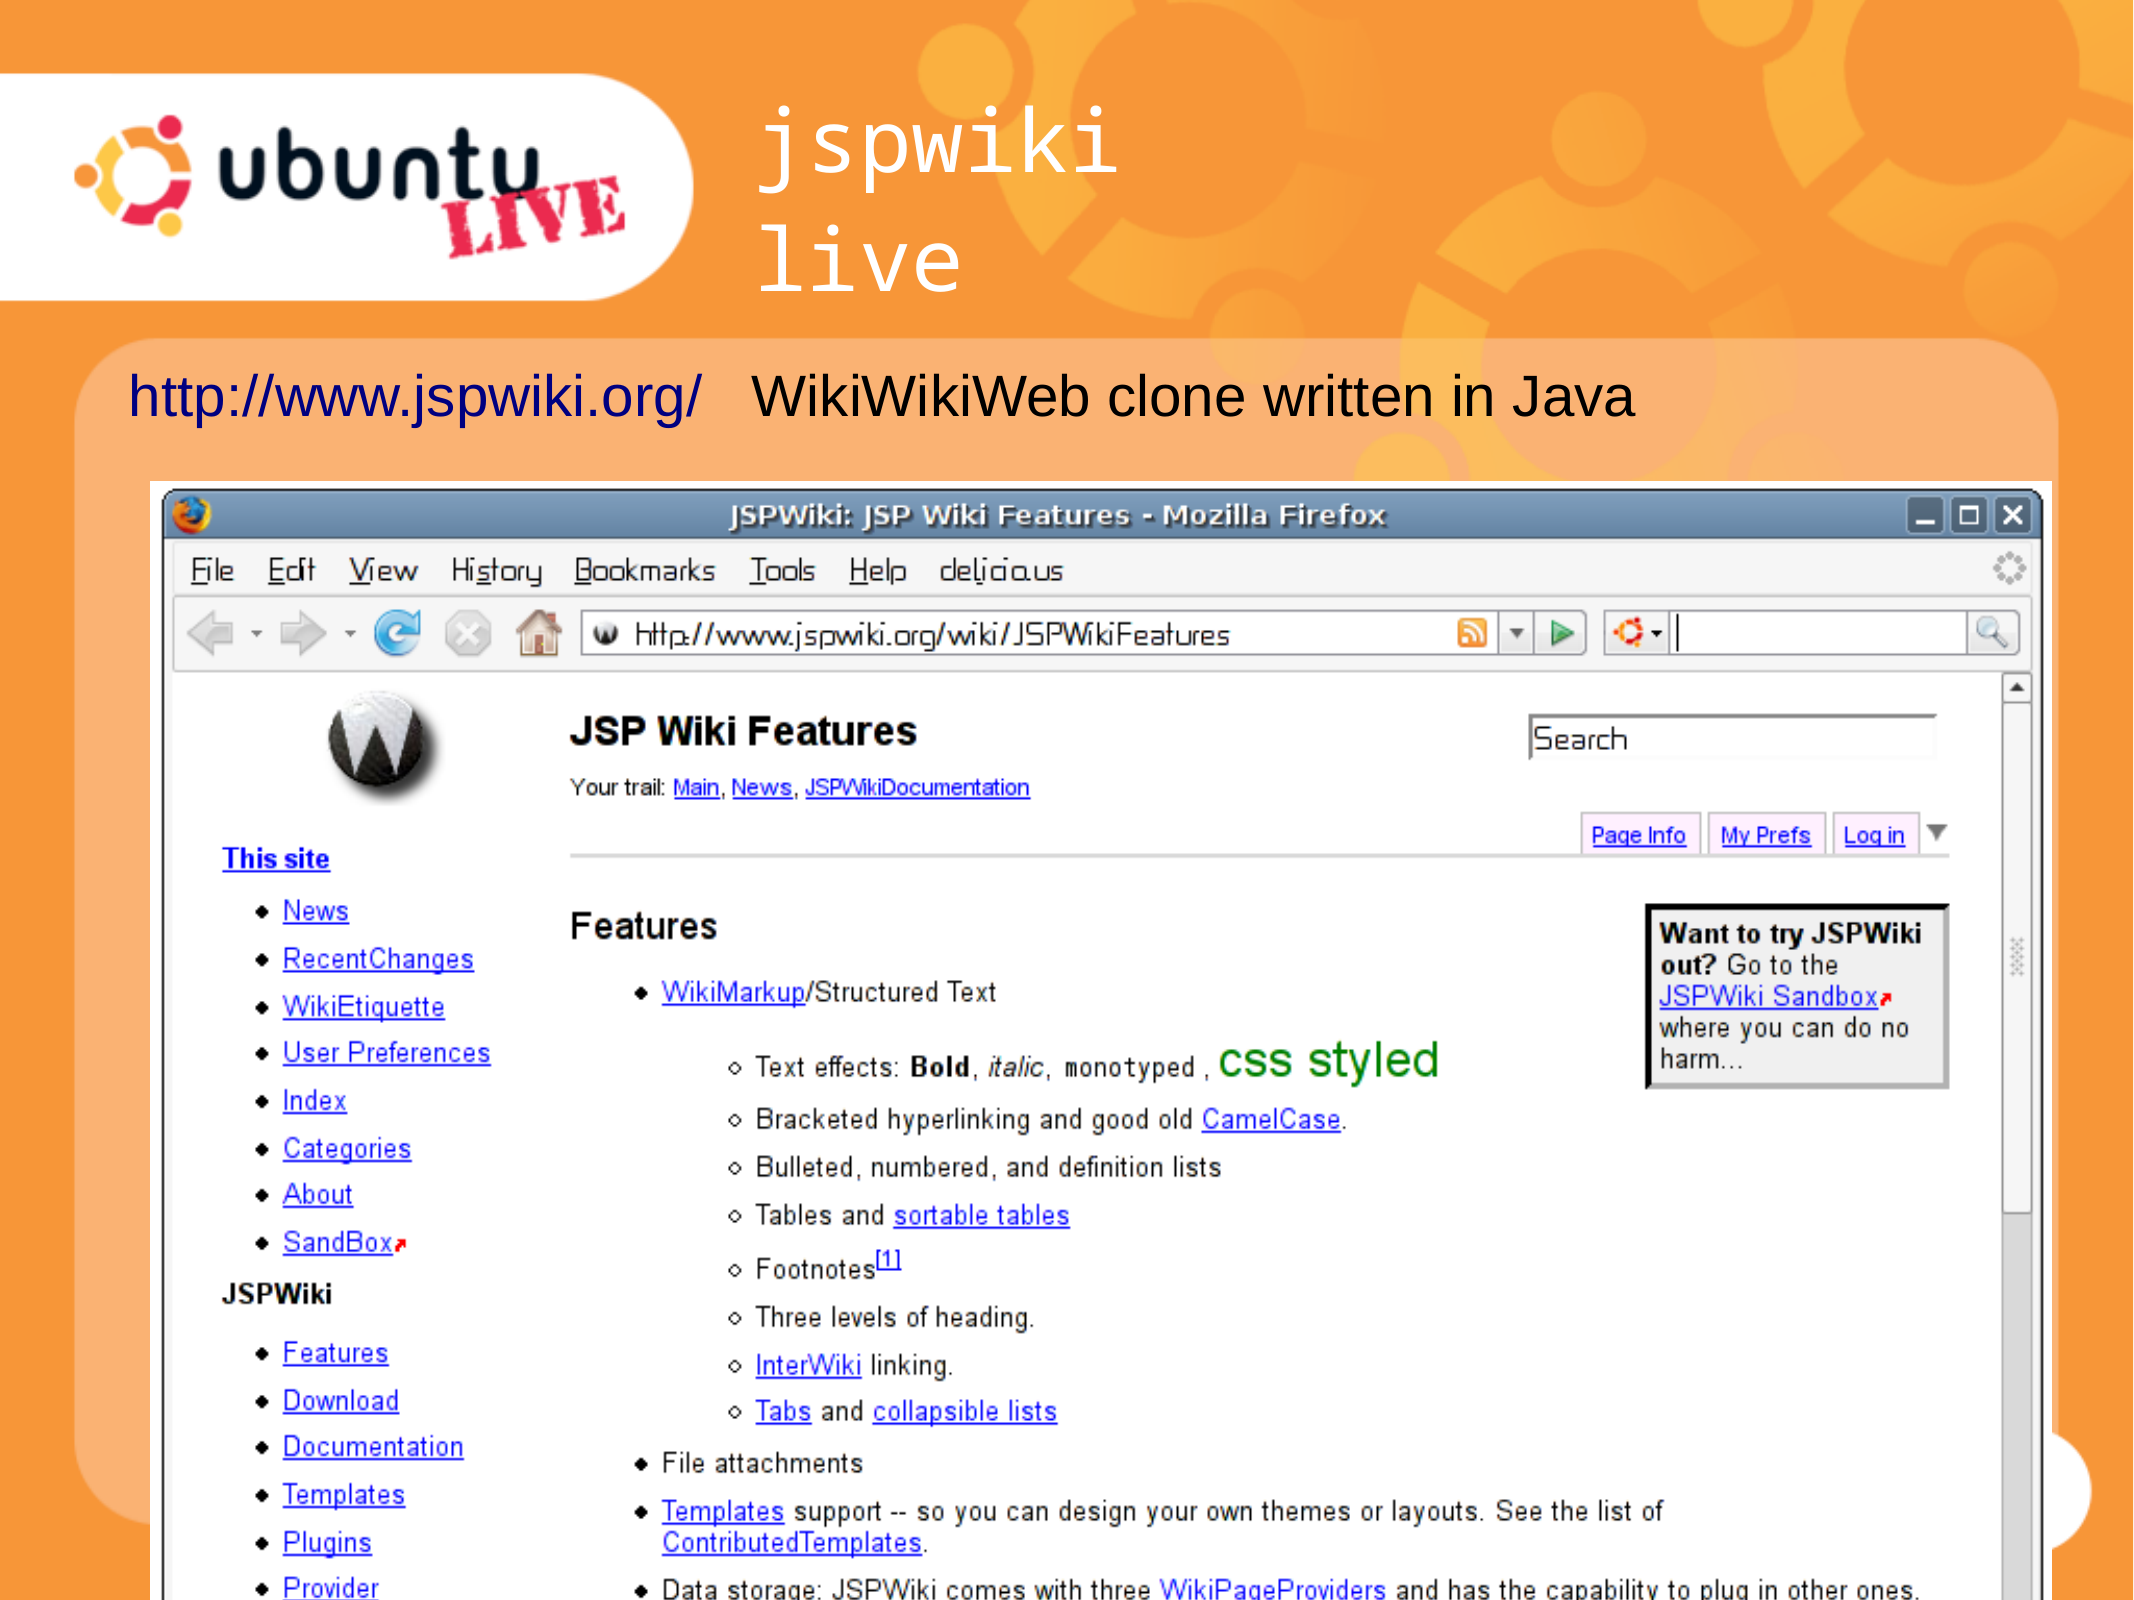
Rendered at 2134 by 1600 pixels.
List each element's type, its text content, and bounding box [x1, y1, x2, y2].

list http://www.jspwiki.org/ WikiWikiWeb clone written in Java [84, 375, 2043, 1388]
title jspwiki live [750, 75, 2134, 322]
picture [0, 0, 2134, 1600]
